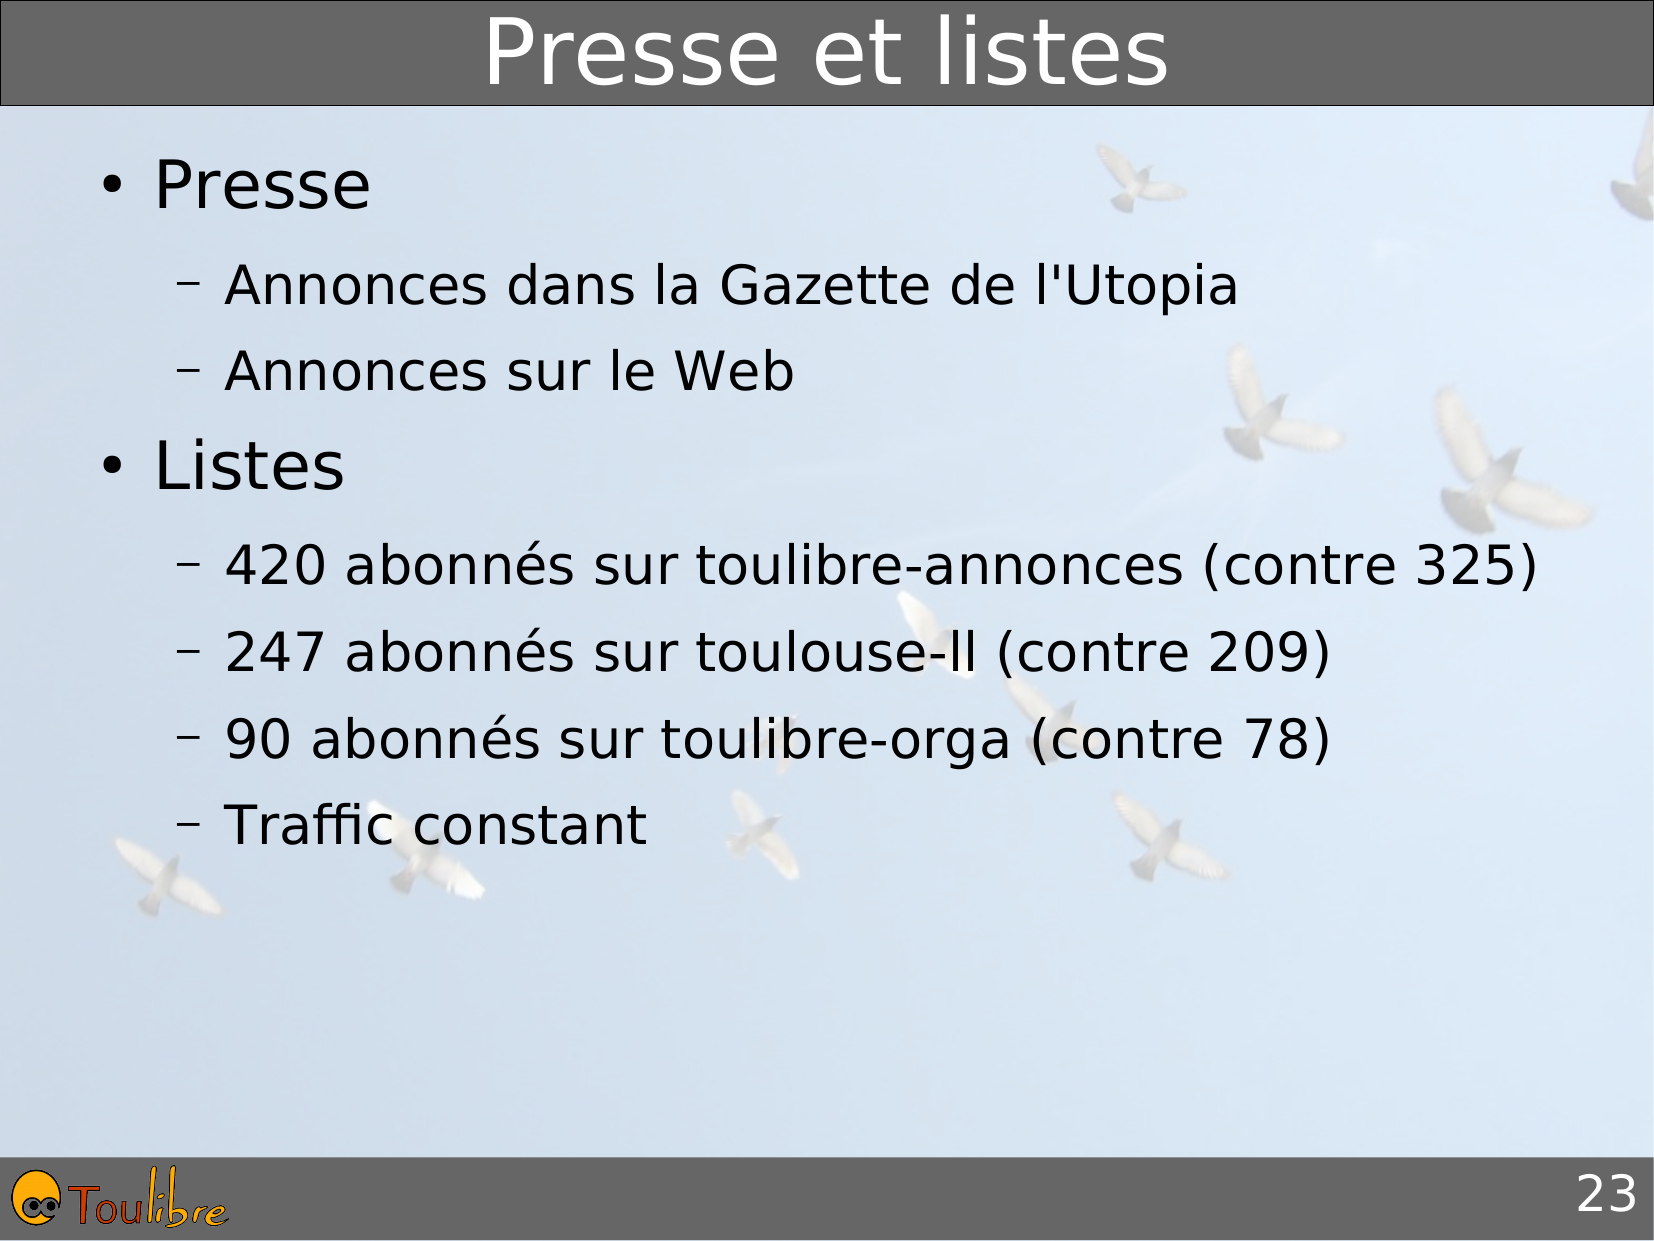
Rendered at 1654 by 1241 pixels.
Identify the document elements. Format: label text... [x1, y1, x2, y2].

list Presse Annonces dans la Gazette de l'Utopia Annonces sur le Web Listes 420 abonnés sur toulibre-annonces (contre 325) 247 abonnés sur toulouse-ll (contre 209) 90 abonnés sur toulibre-orga (contre 78) Traffic constant [82, 146, 1571, 1094]
picture [11, 1165, 229, 1228]
title Presse et listes [0, 0, 1654, 107]
